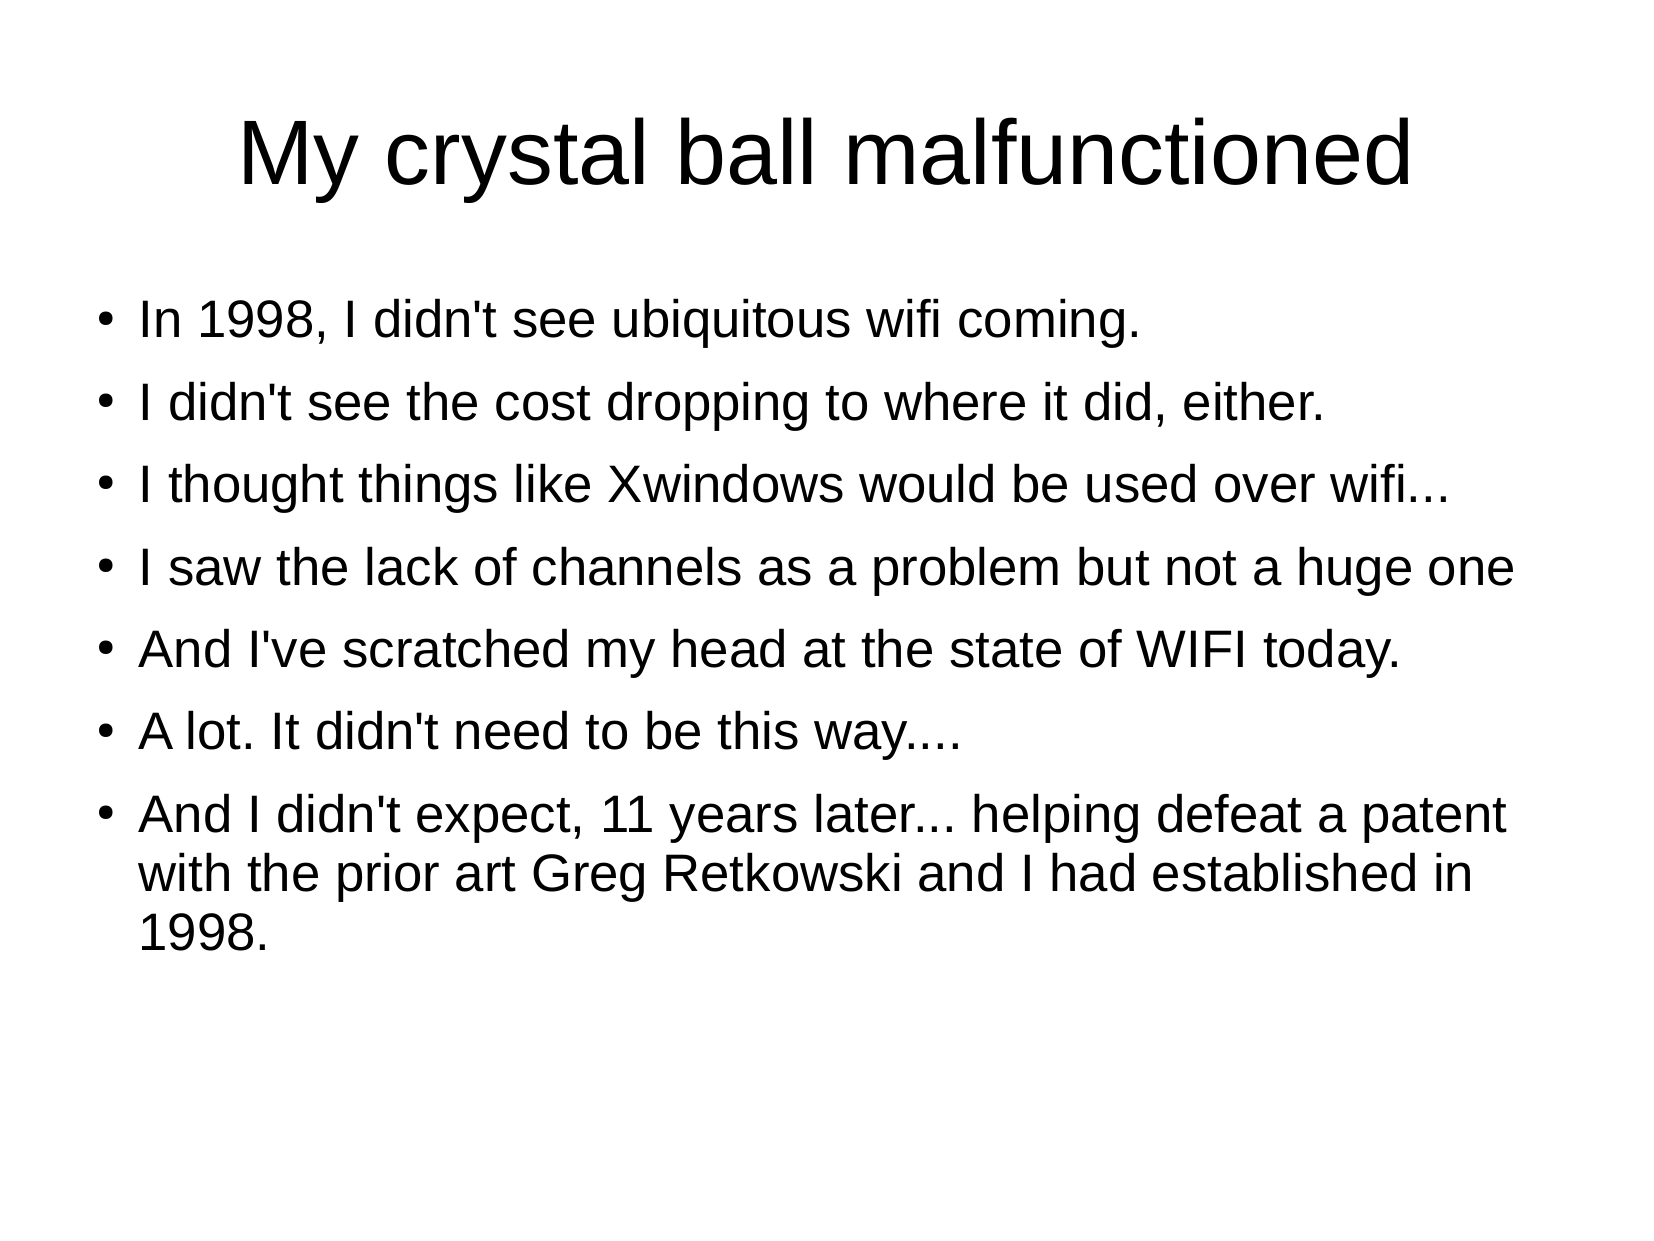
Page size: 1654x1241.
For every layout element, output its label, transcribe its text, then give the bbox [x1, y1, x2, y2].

title My crystal ball malfunctioned [82, 49, 1571, 257]
list In 1998, I didn't see ubiquitous wifi coming. I didn't see the cost dropping to where it did, either. I thought things like Xwindows would be used over wifi... I saw the lack of channels as a problem but not a huge one And I've scratched my head at the state of WIFI today. A lot. It didn't need to be this way.... And I didn't expect, 11 years later... helping defeat a patent with the prior art Greg Retkowski and I had established in 1998. [82, 290, 1538, 1010]
